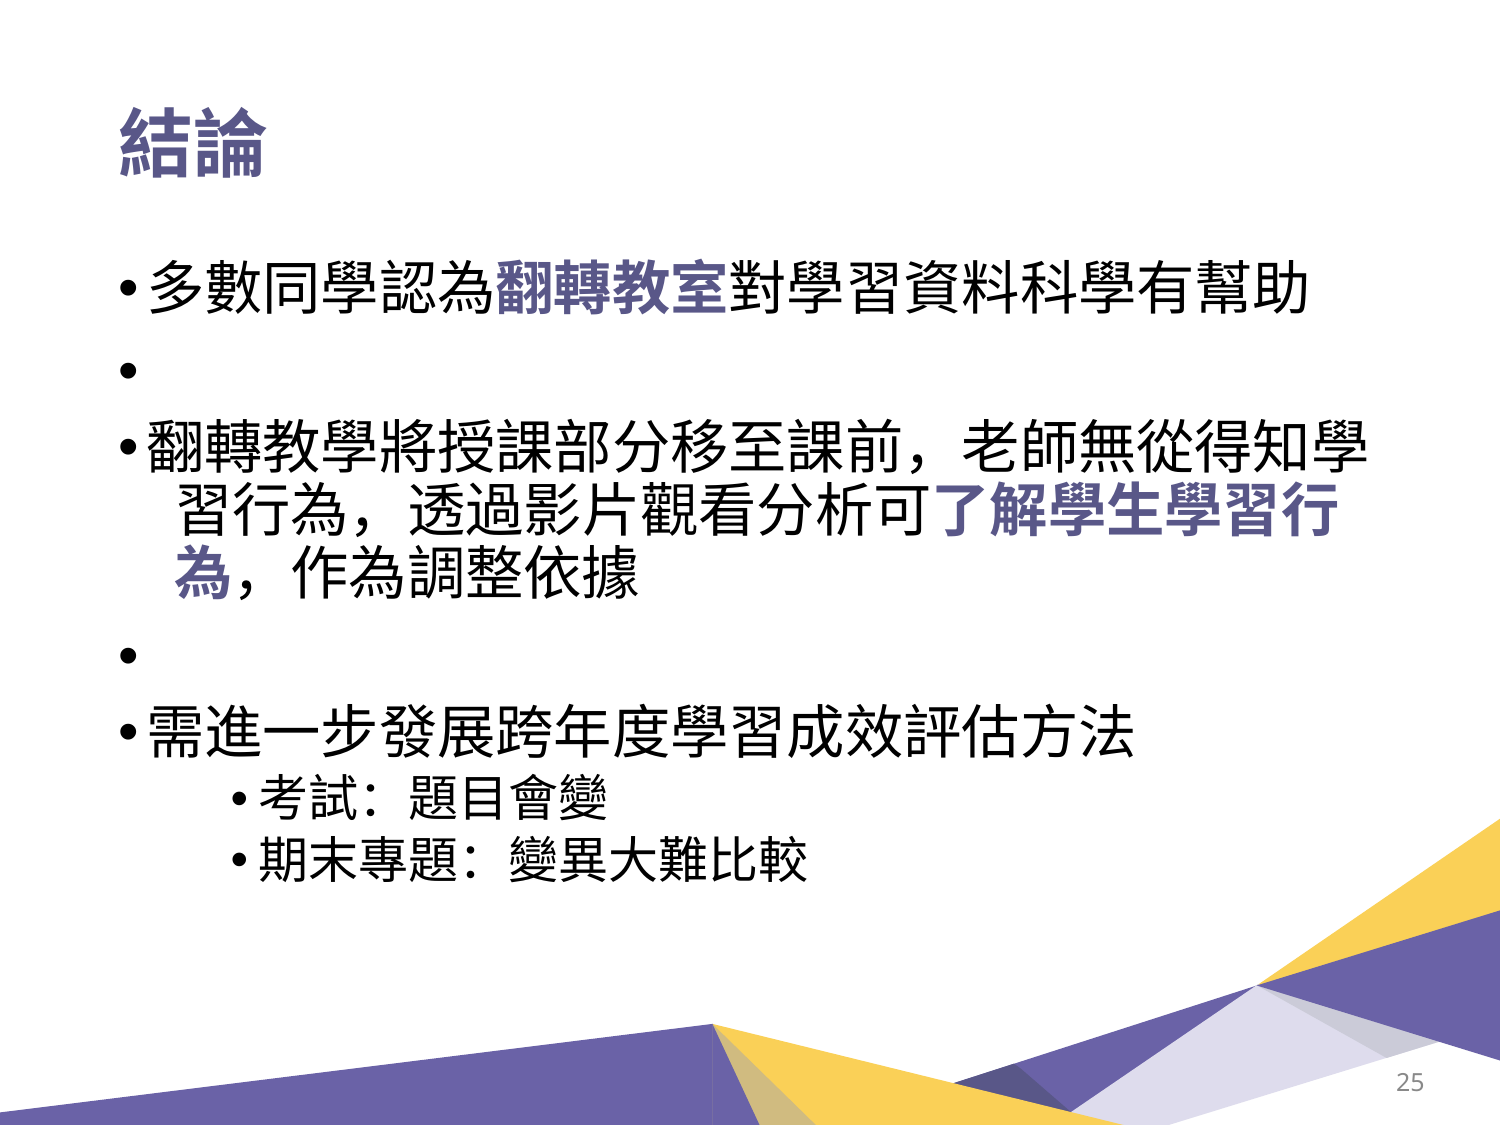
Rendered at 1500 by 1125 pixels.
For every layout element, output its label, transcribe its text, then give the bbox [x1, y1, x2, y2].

list 多數同學認為翻轉教室對學習資料科學有幫助 翻轉教學將授課部分移至課前，老師無從得知學習行為，透過影片觀看分析可了解學生學習行為，作為調整依據 需進一步發展跨年度學習成效評估方法 考試：題目會變 期末專題：變異大難比較 [103, 251, 1397, 1014]
text_box 25 [1381, 1053, 1477, 1114]
title 結論 [103, 59, 1397, 235]
